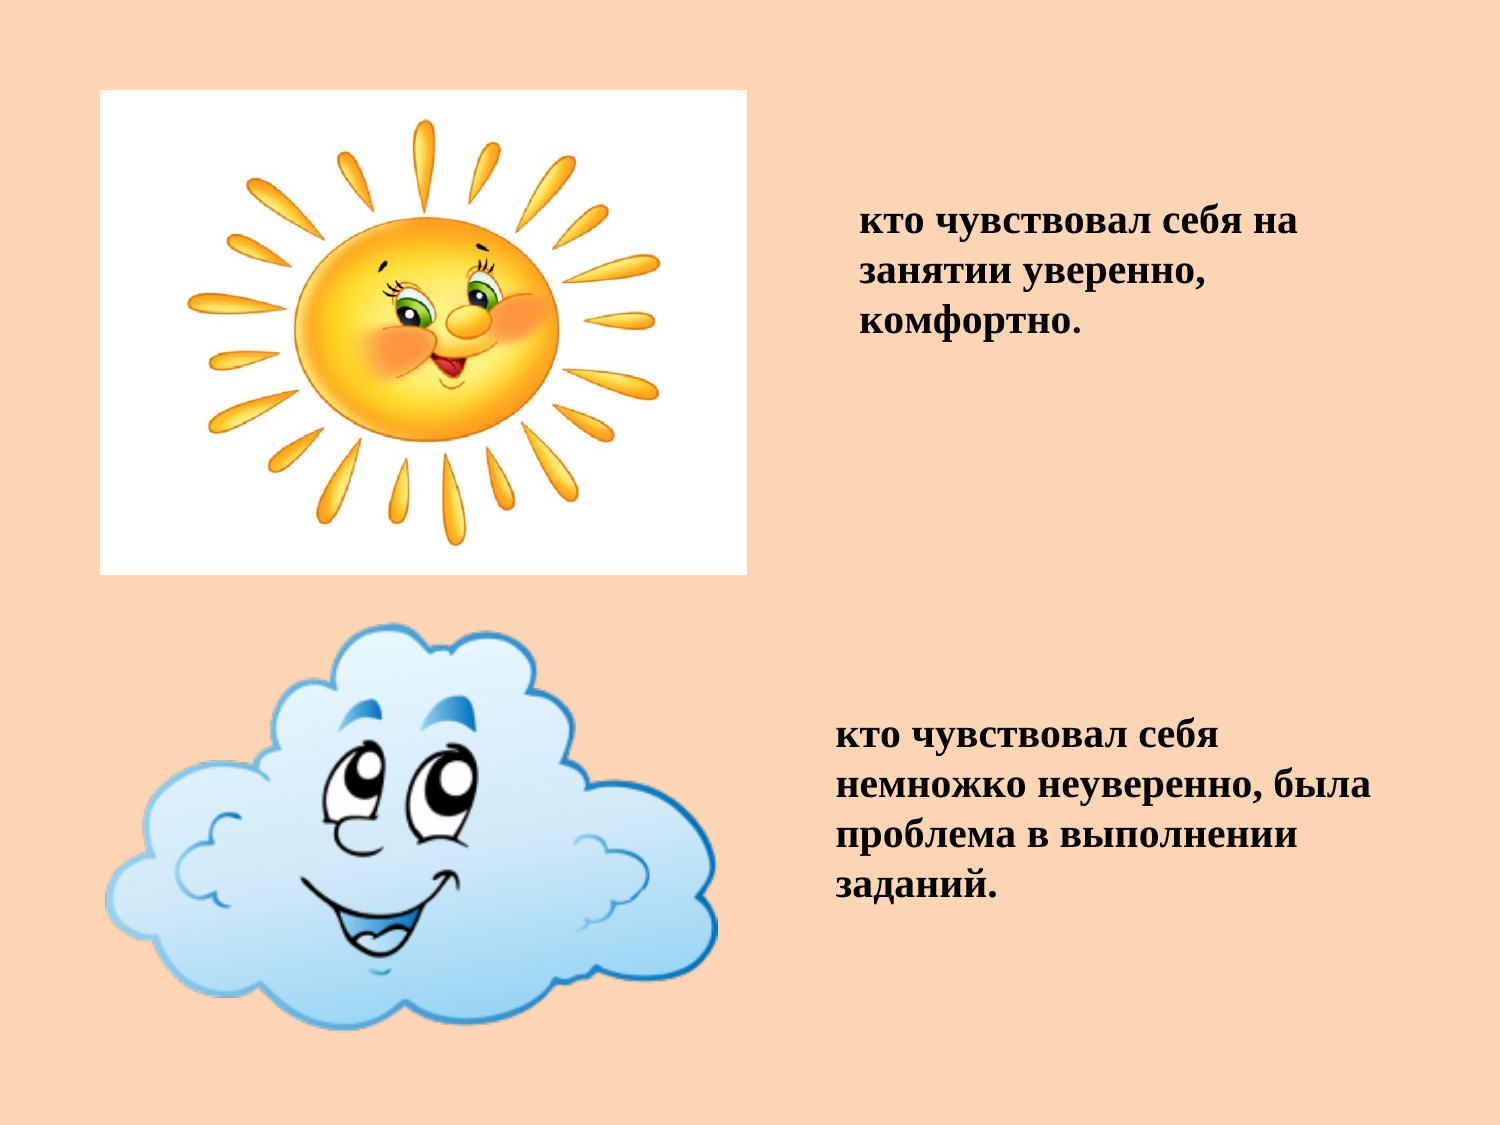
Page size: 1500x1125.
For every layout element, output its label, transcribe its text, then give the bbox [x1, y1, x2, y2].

text_box кто чувствовал себя на занятии уверенно, комфортно. [844, 184, 1388, 351]
text_box кто чувствовал себя немножко неуверенно, была проблема в выполнении заданий. [820, 698, 1388, 914]
picture [100, 621, 718, 1035]
picture [100, 90, 747, 575]
